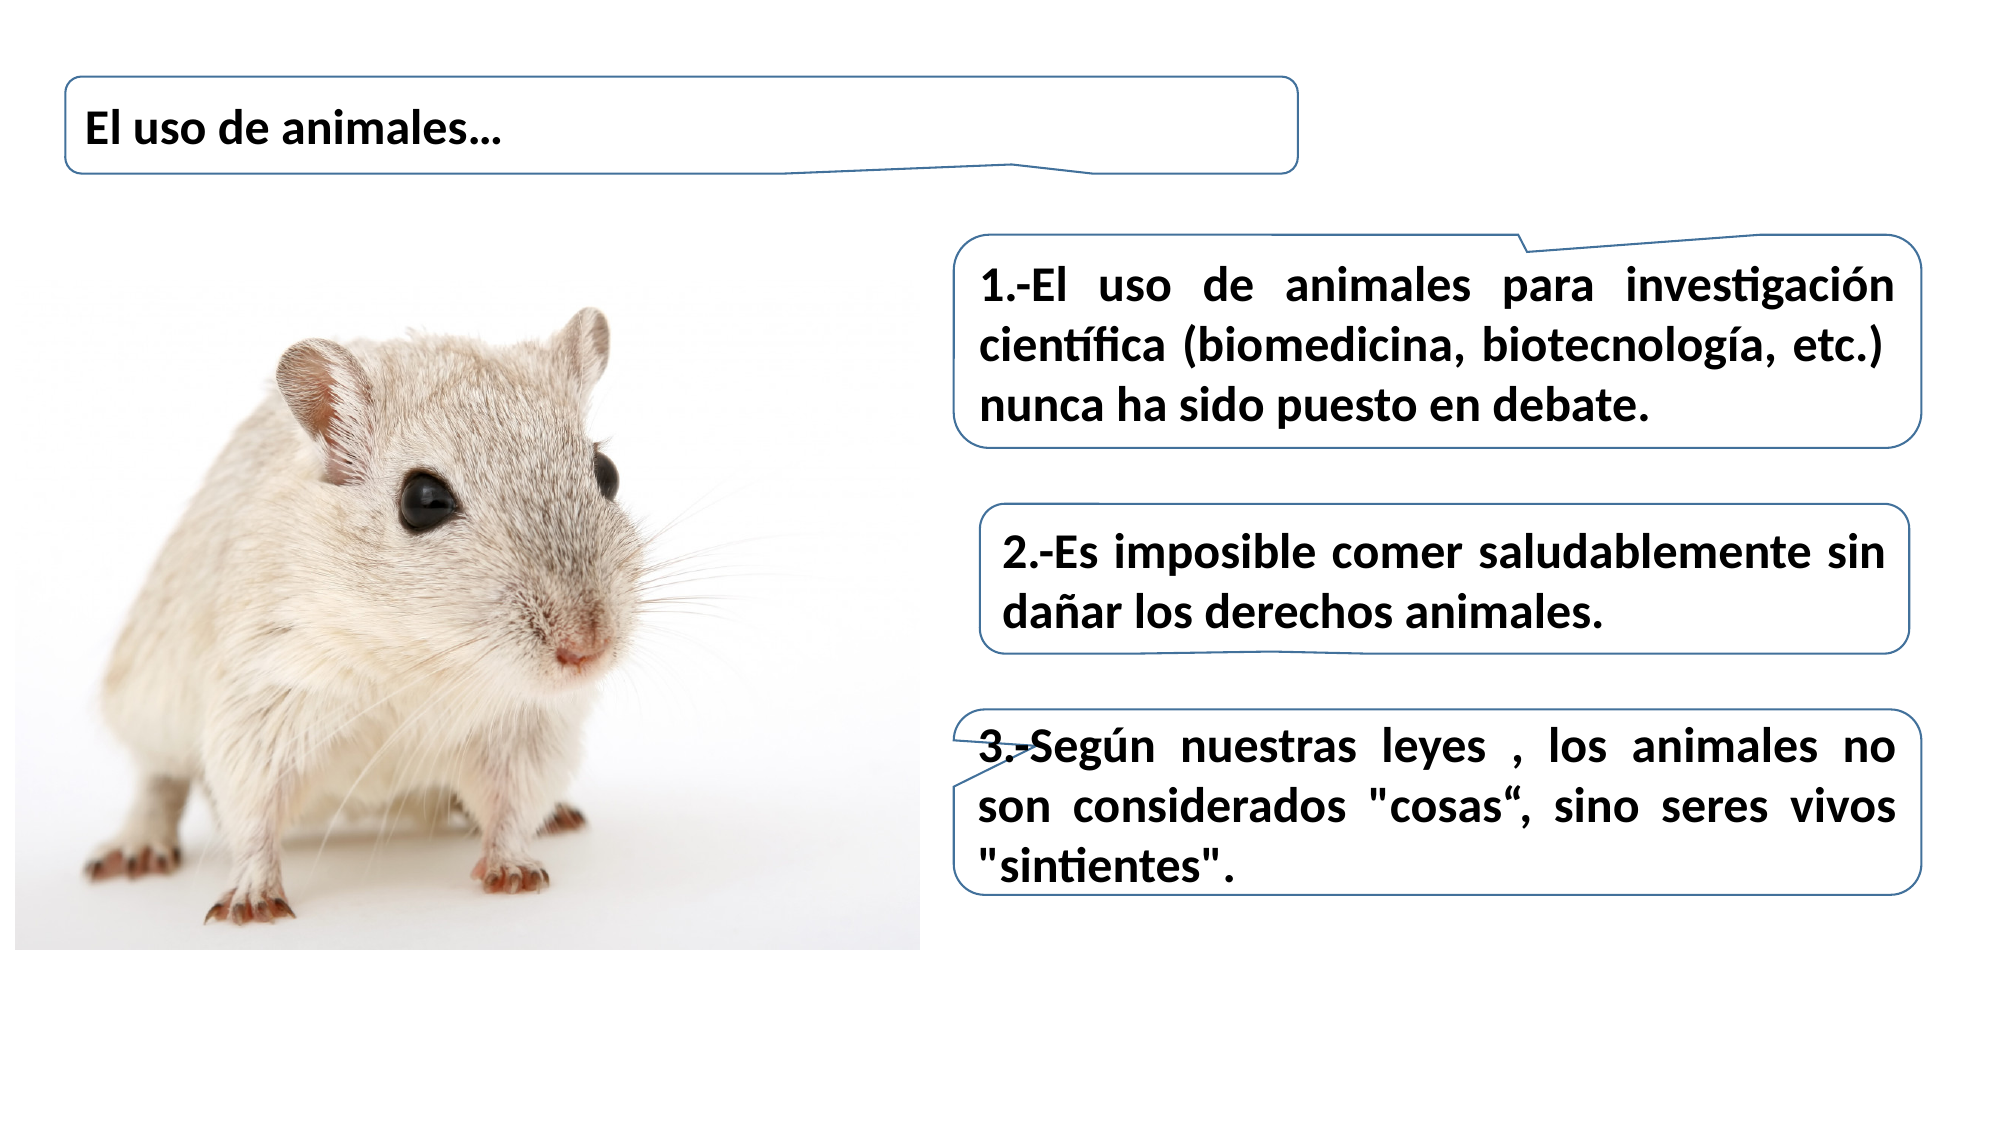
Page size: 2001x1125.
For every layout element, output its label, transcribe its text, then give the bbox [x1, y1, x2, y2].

text_box 2.-Es imposible comer saludablemente sin dañar los derechos animales. [979, 503, 1910, 654]
text_box 3.-Según nuestras leyes , los animales no son considerados "cosas“, sino seres vivos "sintientes". [953, 709, 1922, 895]
text_box El uso de animales… [65, 76, 1298, 174]
picture [15, 280, 920, 950]
text_box 1.-El uso de animales para investigación científica (biomedicina, biotecnología, etc.) nunca ha sido puesto en debate. [953, 234, 1922, 448]
